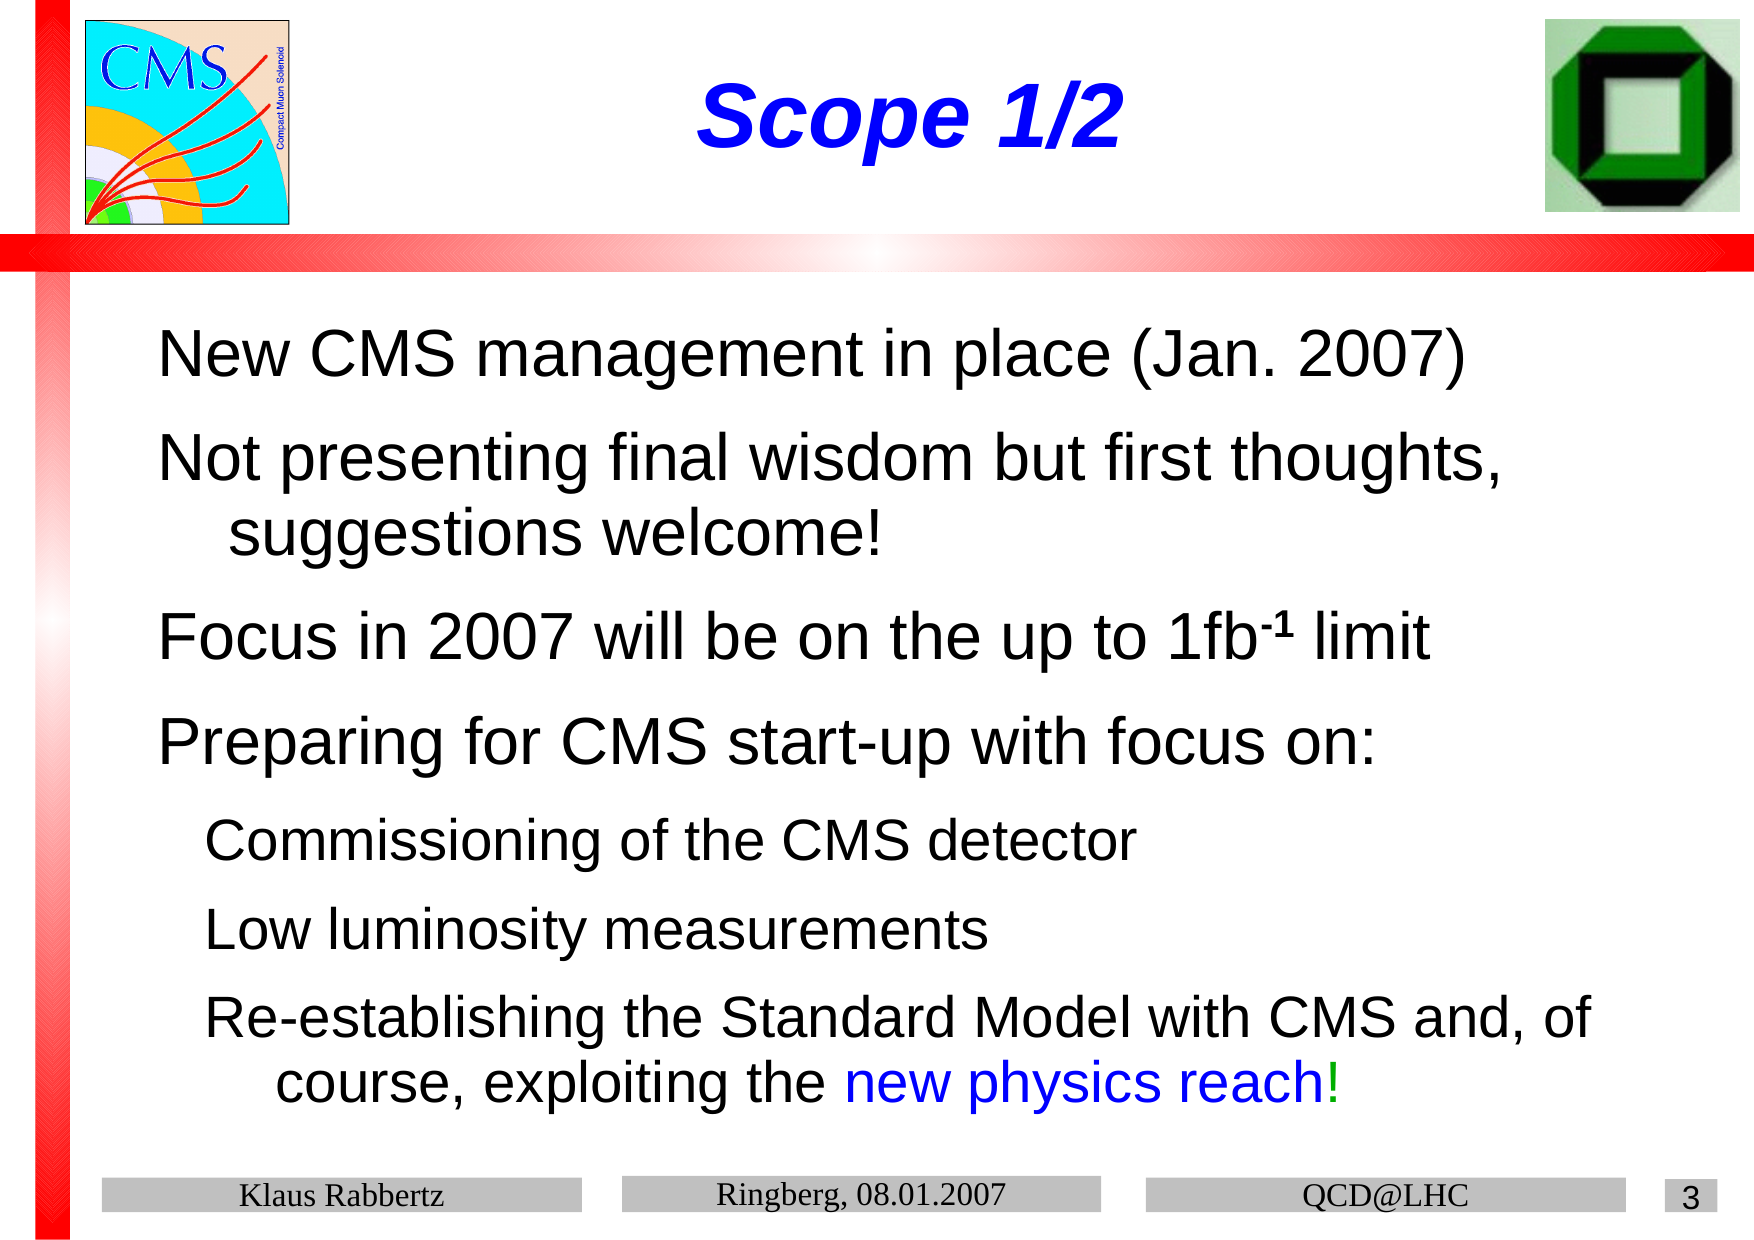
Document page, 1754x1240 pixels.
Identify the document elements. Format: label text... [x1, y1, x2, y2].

picture [1545, 19, 1740, 212]
list New CMS management in place (Jan. 2007) Not presenting final wisdom but first thoughts, suggestions welcome! Focus in 2007 will be on the up to 1fb-1 limit Preparing for CMS start-up with focus on: Commissioning of the CMS detector Low luminosity measurements Re-establishing the Standard Model with CMS and, of course, exploiting the new physics reach! [145, 316, 1674, 1118]
title Scope 1/2 [311, 11, 1511, 219]
picture [84, 19, 290, 225]
